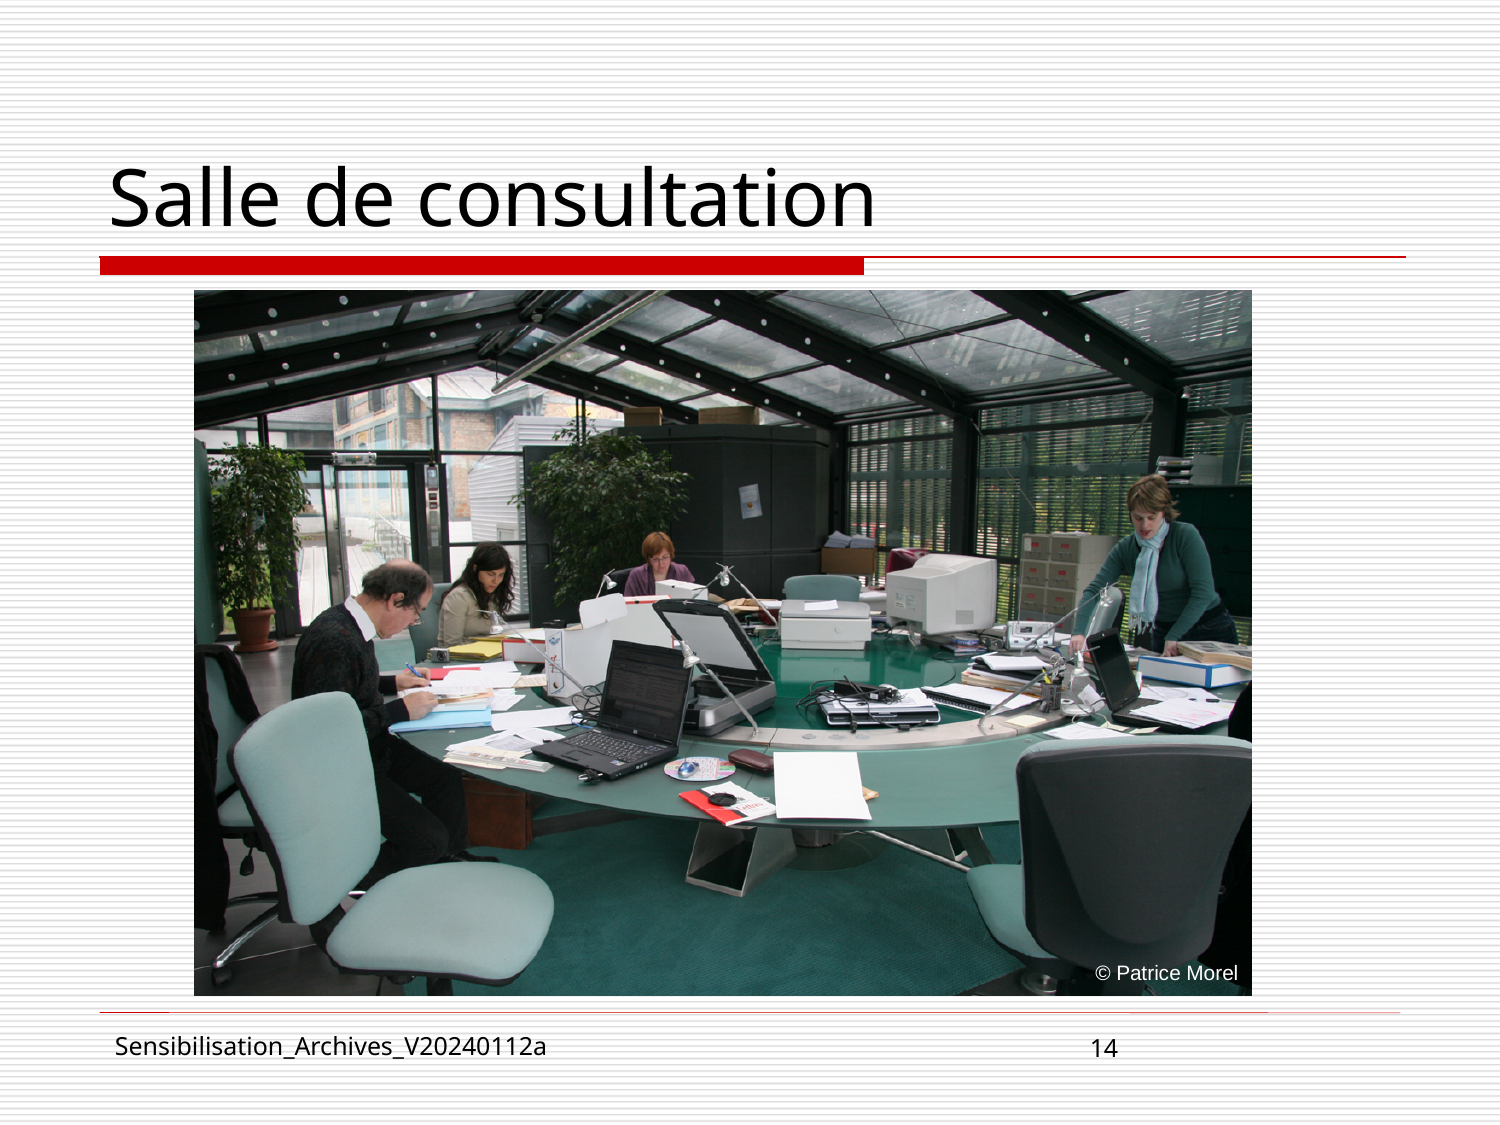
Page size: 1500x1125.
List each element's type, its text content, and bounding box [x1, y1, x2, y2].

text_box 33 [1074, 1024, 1400, 1103]
text_box Sensibilisation_Archives_V20240112a [100, 1023, 989, 1101]
title Salle de consultation [94, 50, 1407, 250]
picture [0, 0, 1500, 1125]
text_box © Patrice Morel [1080, 952, 1258, 993]
